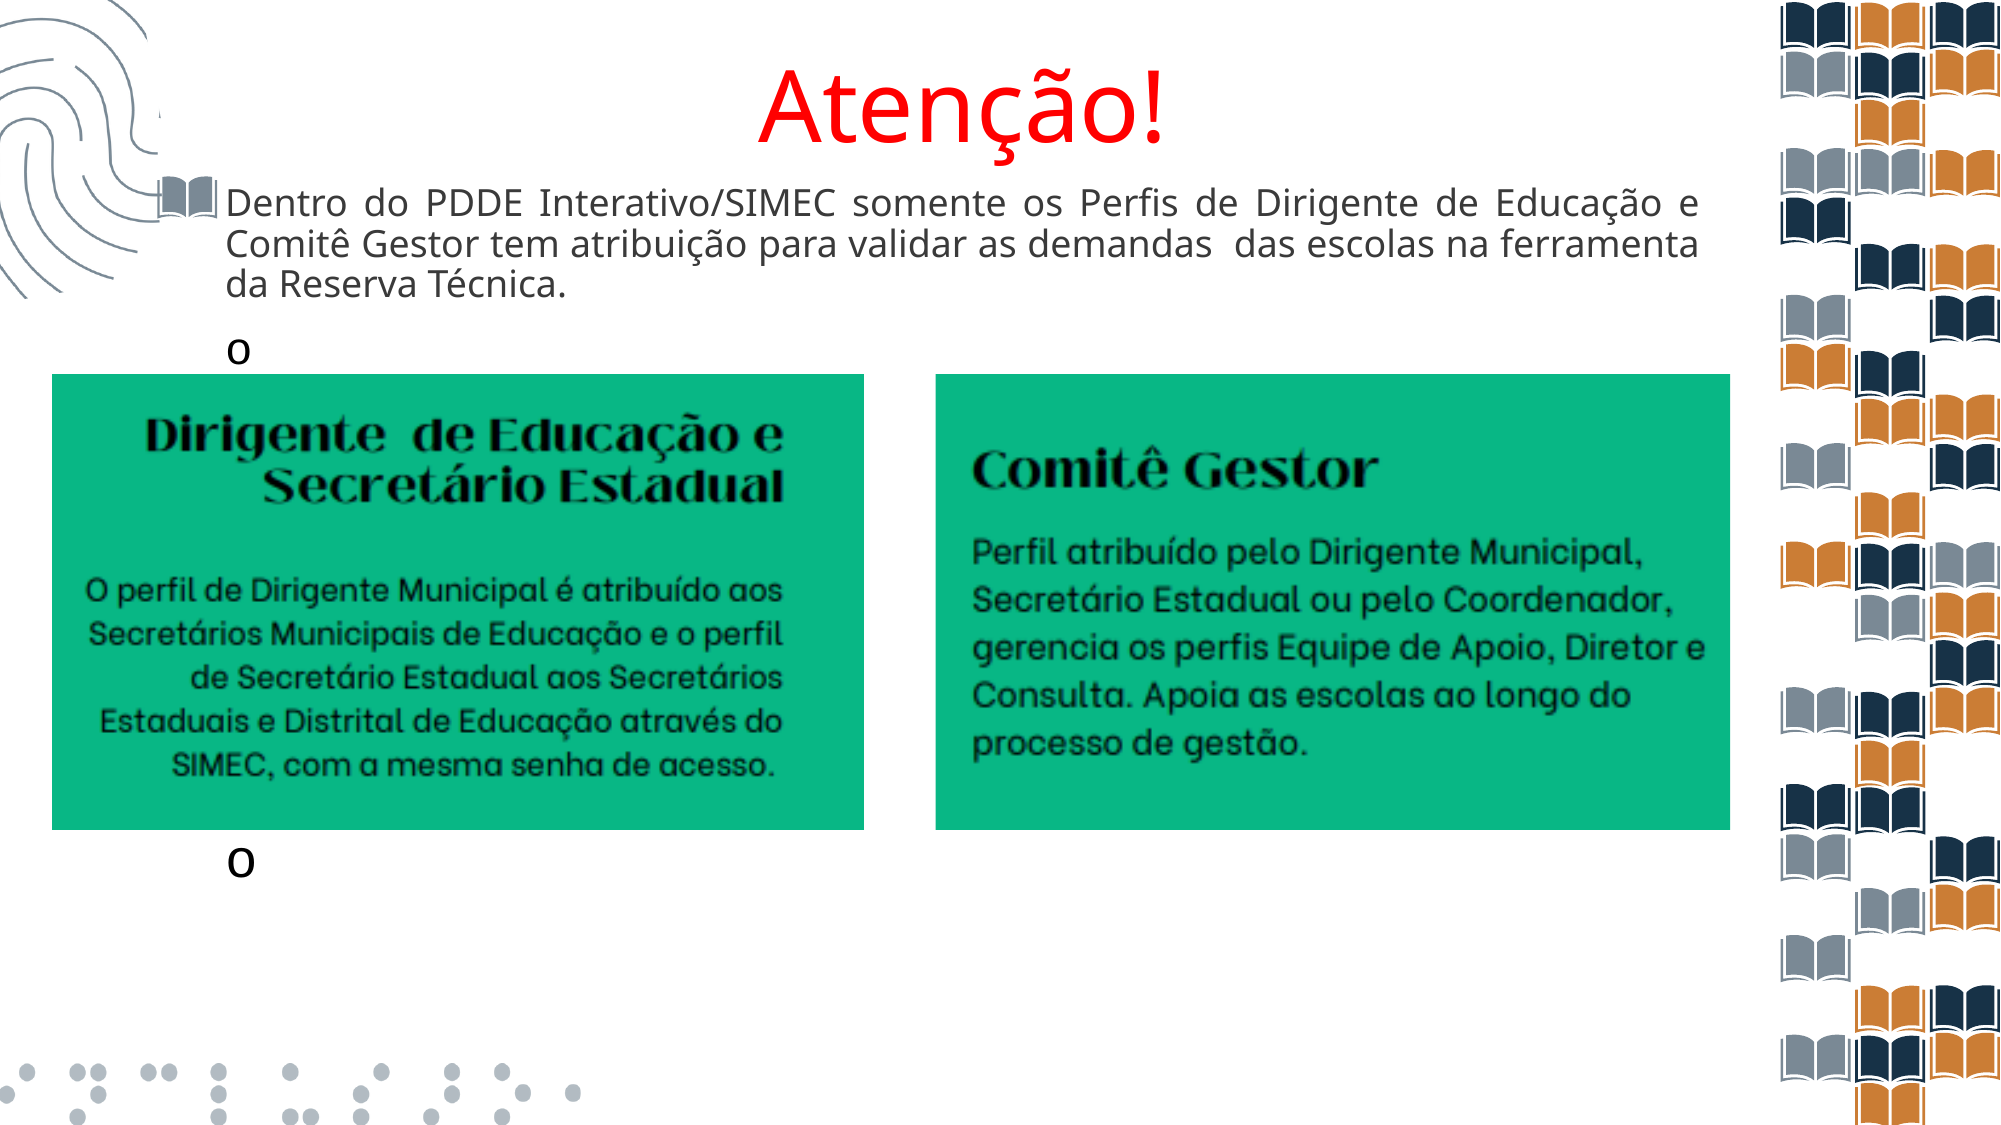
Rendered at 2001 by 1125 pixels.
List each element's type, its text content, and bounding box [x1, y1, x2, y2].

text_box [1855, 592, 1926, 643]
text_box [1780, 145, 1851, 245]
text_box [1929, 0, 2000, 97]
text_box [1855, 348, 1926, 447]
text_box [1929, 834, 2000, 932]
text_box [1780, 781, 1851, 882]
text_box [1929, 392, 2000, 492]
text_box [1855, 541, 1926, 591]
text_box Atenção! Dentro do PDDE Interativo/SIMEC somente os Perfis de Dirigente de Educação e Comitê Gestor tem atribuição para validar as demandas das escolas na ferramenta da Reserva Técnica. [209, 48, 1731, 860]
text_box [1780, 1032, 1851, 1082]
text_box [1855, 0, 1926, 197]
text_box [1855, 241, 1926, 292]
text_box [1780, 292, 1851, 392]
picture [52, 374, 864, 830]
text_box [1855, 983, 1926, 1125]
text_box [0, 1063, 581, 1125]
text_box [1780, 0, 1851, 99]
text_box [1929, 147, 2000, 198]
text_box [1780, 539, 1851, 589]
text_box [1780, 684, 1851, 735]
text_box [1929, 539, 2000, 735]
text_box [1855, 490, 1926, 540]
text_box [1855, 885, 1926, 936]
text_box [1929, 293, 2000, 343]
text_box [0, 0, 209, 304]
text_box [1929, 983, 2000, 1081]
picture [935, 374, 1731, 830]
text_box [1855, 689, 1926, 835]
text_box [1780, 440, 1851, 491]
text_box [1929, 242, 2000, 292]
text_box [1780, 932, 1851, 983]
